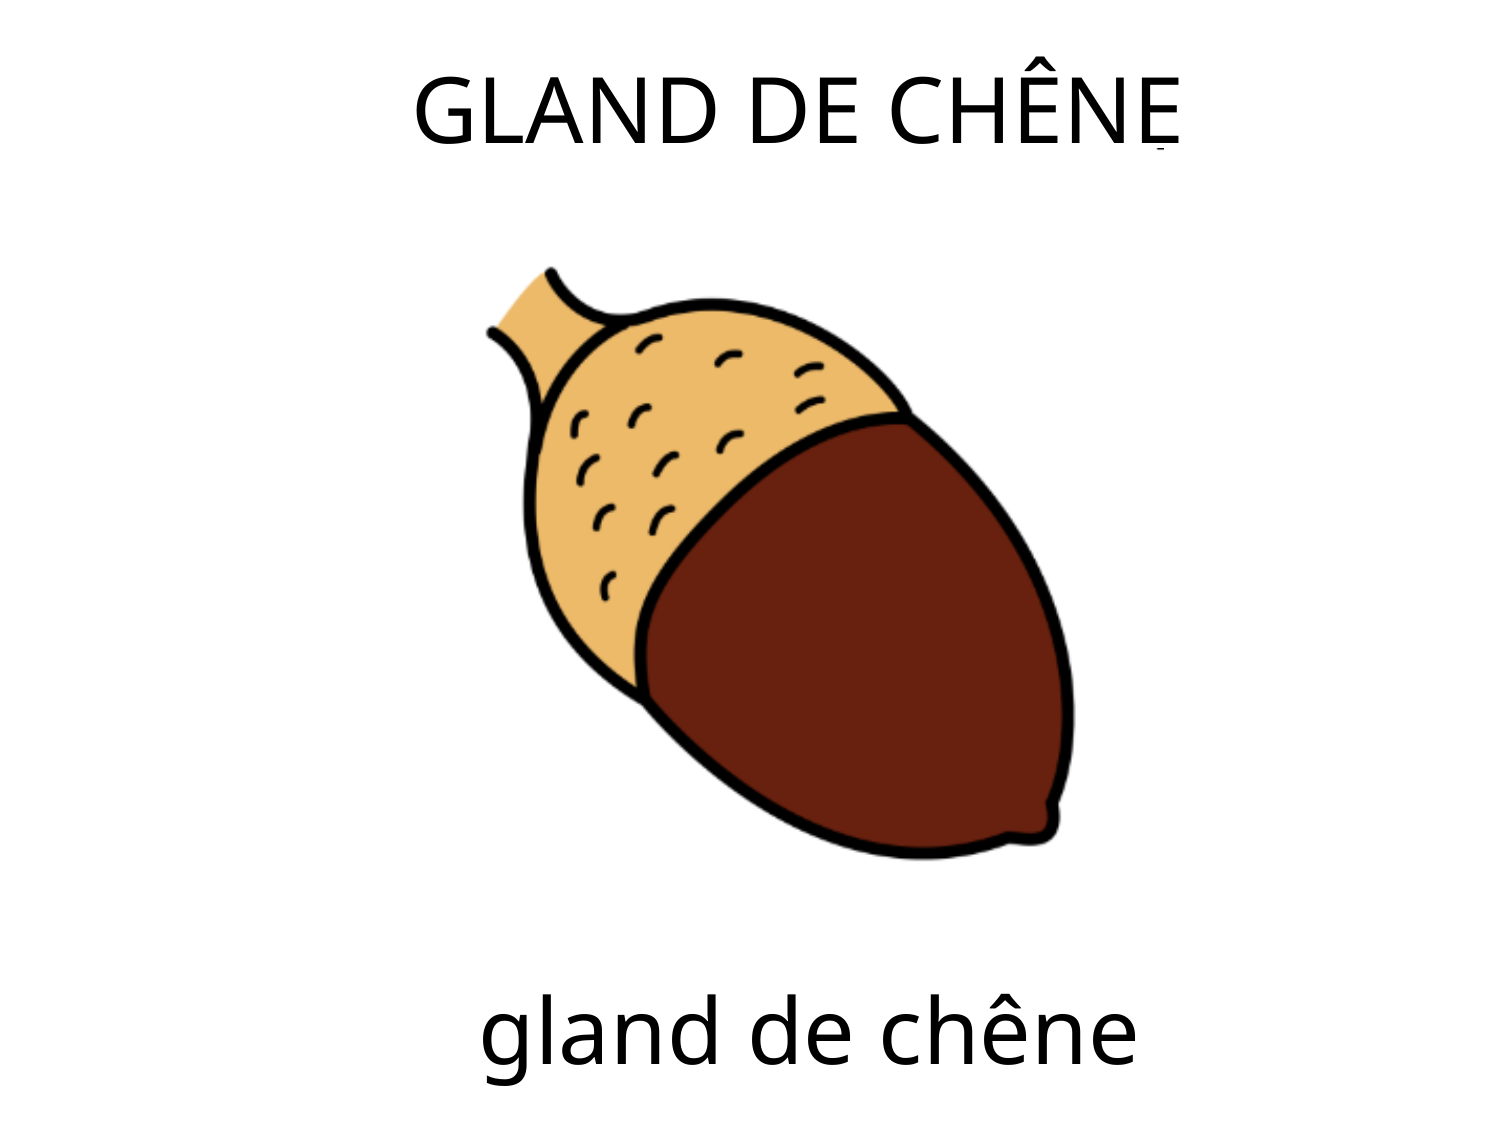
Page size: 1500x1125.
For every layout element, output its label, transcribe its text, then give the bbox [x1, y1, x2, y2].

title GLAND DE CHÊNE [194, 42, 1402, 171]
text_box gland de chêne [206, 964, 1414, 1092]
picture [407, 171, 1164, 941]
